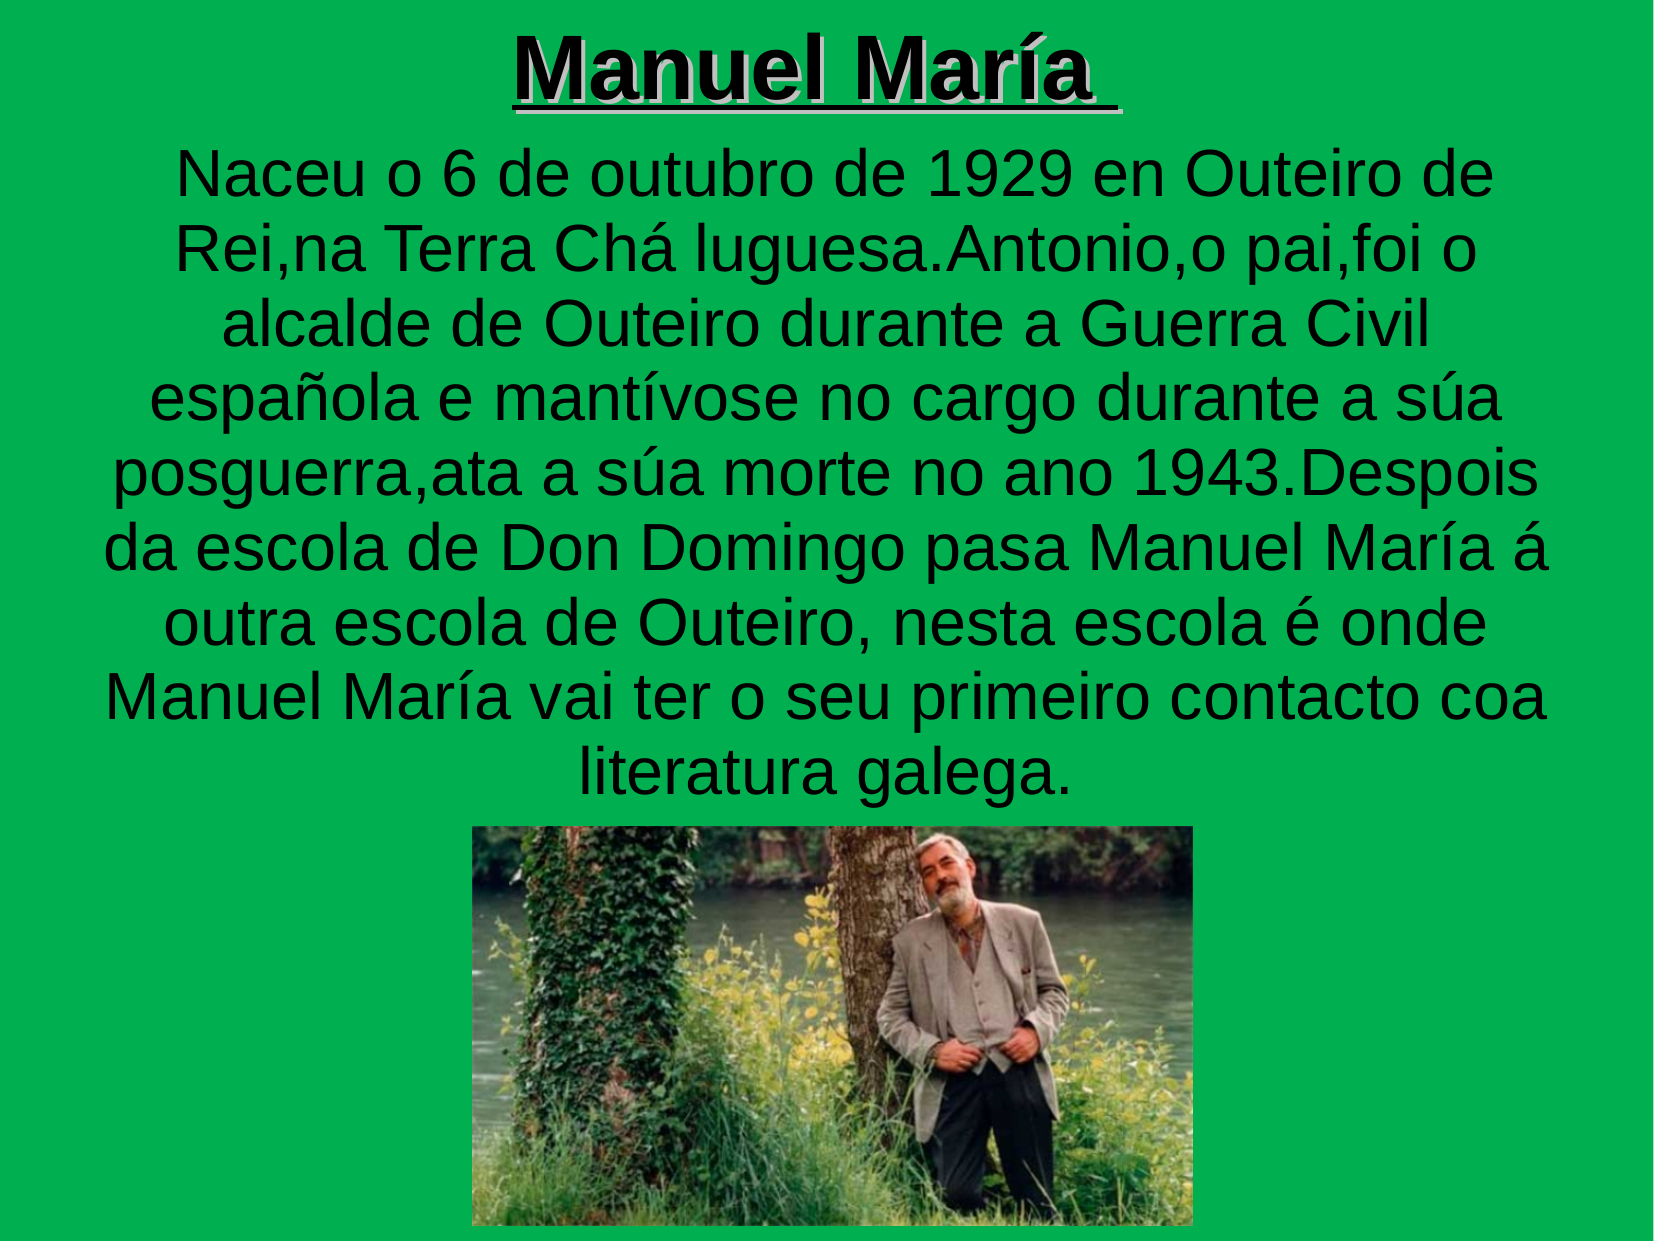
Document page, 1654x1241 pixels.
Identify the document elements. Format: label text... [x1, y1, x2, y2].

title Manuel María [70, 0, 1559, 172]
subtitle Naceu o 6 de outubro de 1929 en Outeiro de Rei,na Terra Chá luguesa.Antonio,o pai,foi o alcalde de Outeiro durante a Guerra Civil española e mantívose no cargo durante a súa posguerra,ata a súa morte no ano 1943.Despois da escola de Don Domingo pasa Manuel María á outra escola de Outeiro, nesta escola é onde Manuel María vai ter o seu primeiro contacto coa literatura galega. [82, 82, 1571, 863]
picture [0, 0, 1654, 1241]
